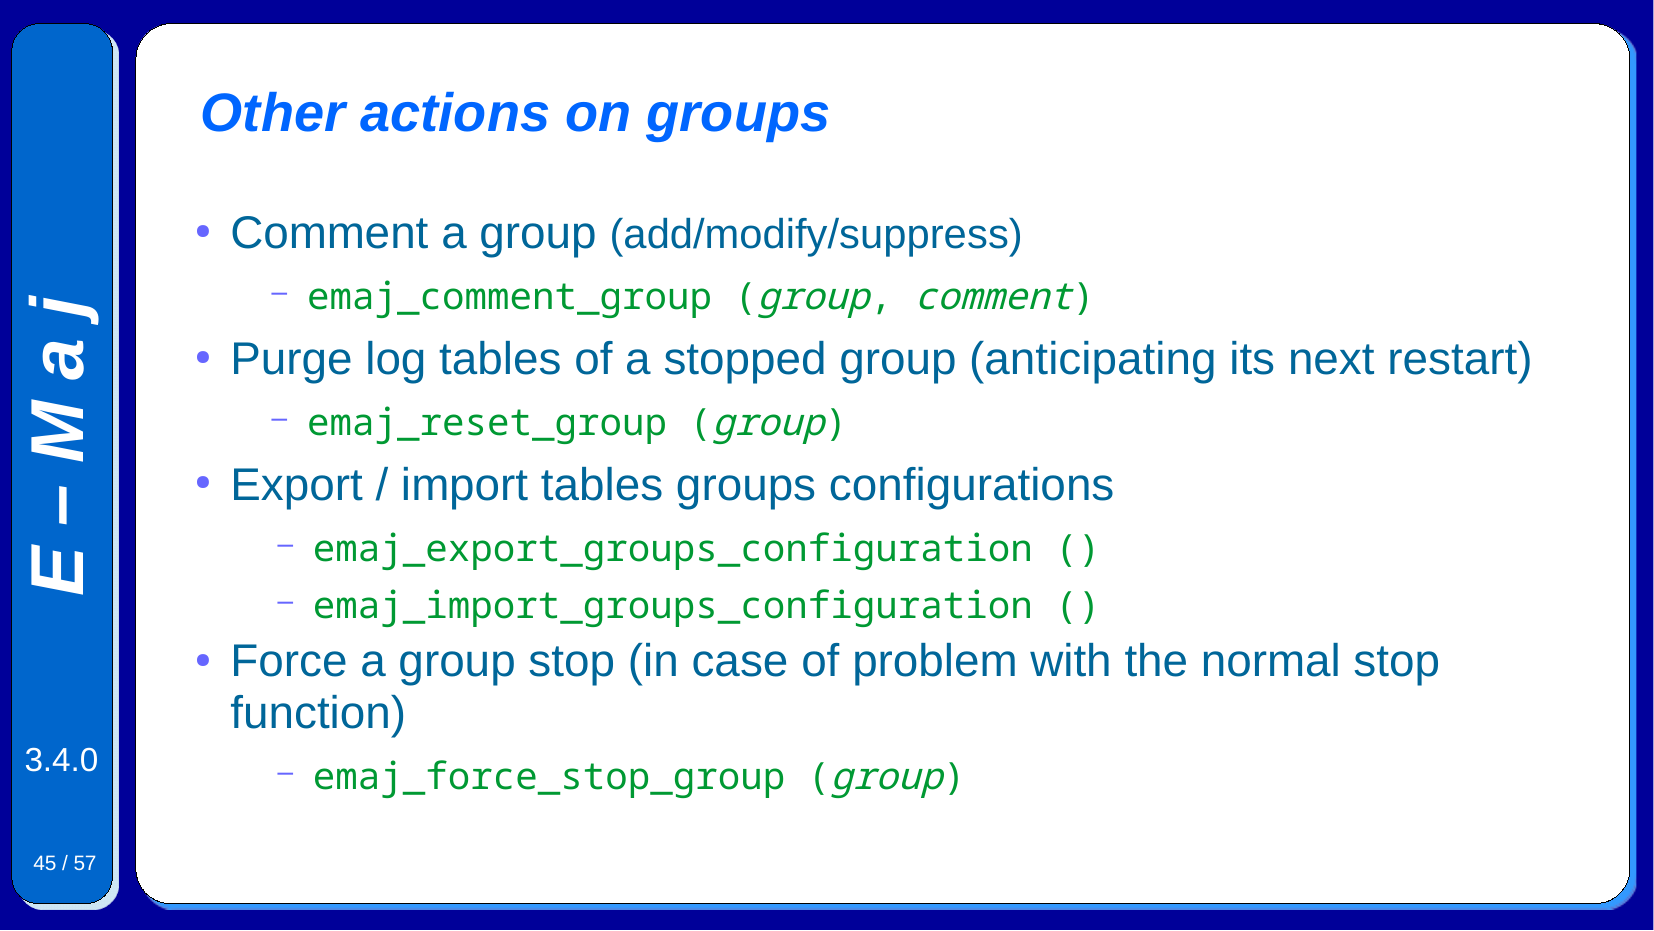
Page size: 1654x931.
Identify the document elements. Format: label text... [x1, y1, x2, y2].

title Other actions on groups [200, 34, 1575, 191]
list Comment a group (add/modify/suppress) emaj_comment_group (group, comment) Purge log tables of a stopped group (anticipating its next restart) emaj_reset_group (group) Export / import tables groups configurations emaj_export_groups_configuration () emaj_import_groups_configuration () Force a group stop (in case of problem with the normal stop function) emaj_force_stop_group (group) [177, 206, 1587, 827]
